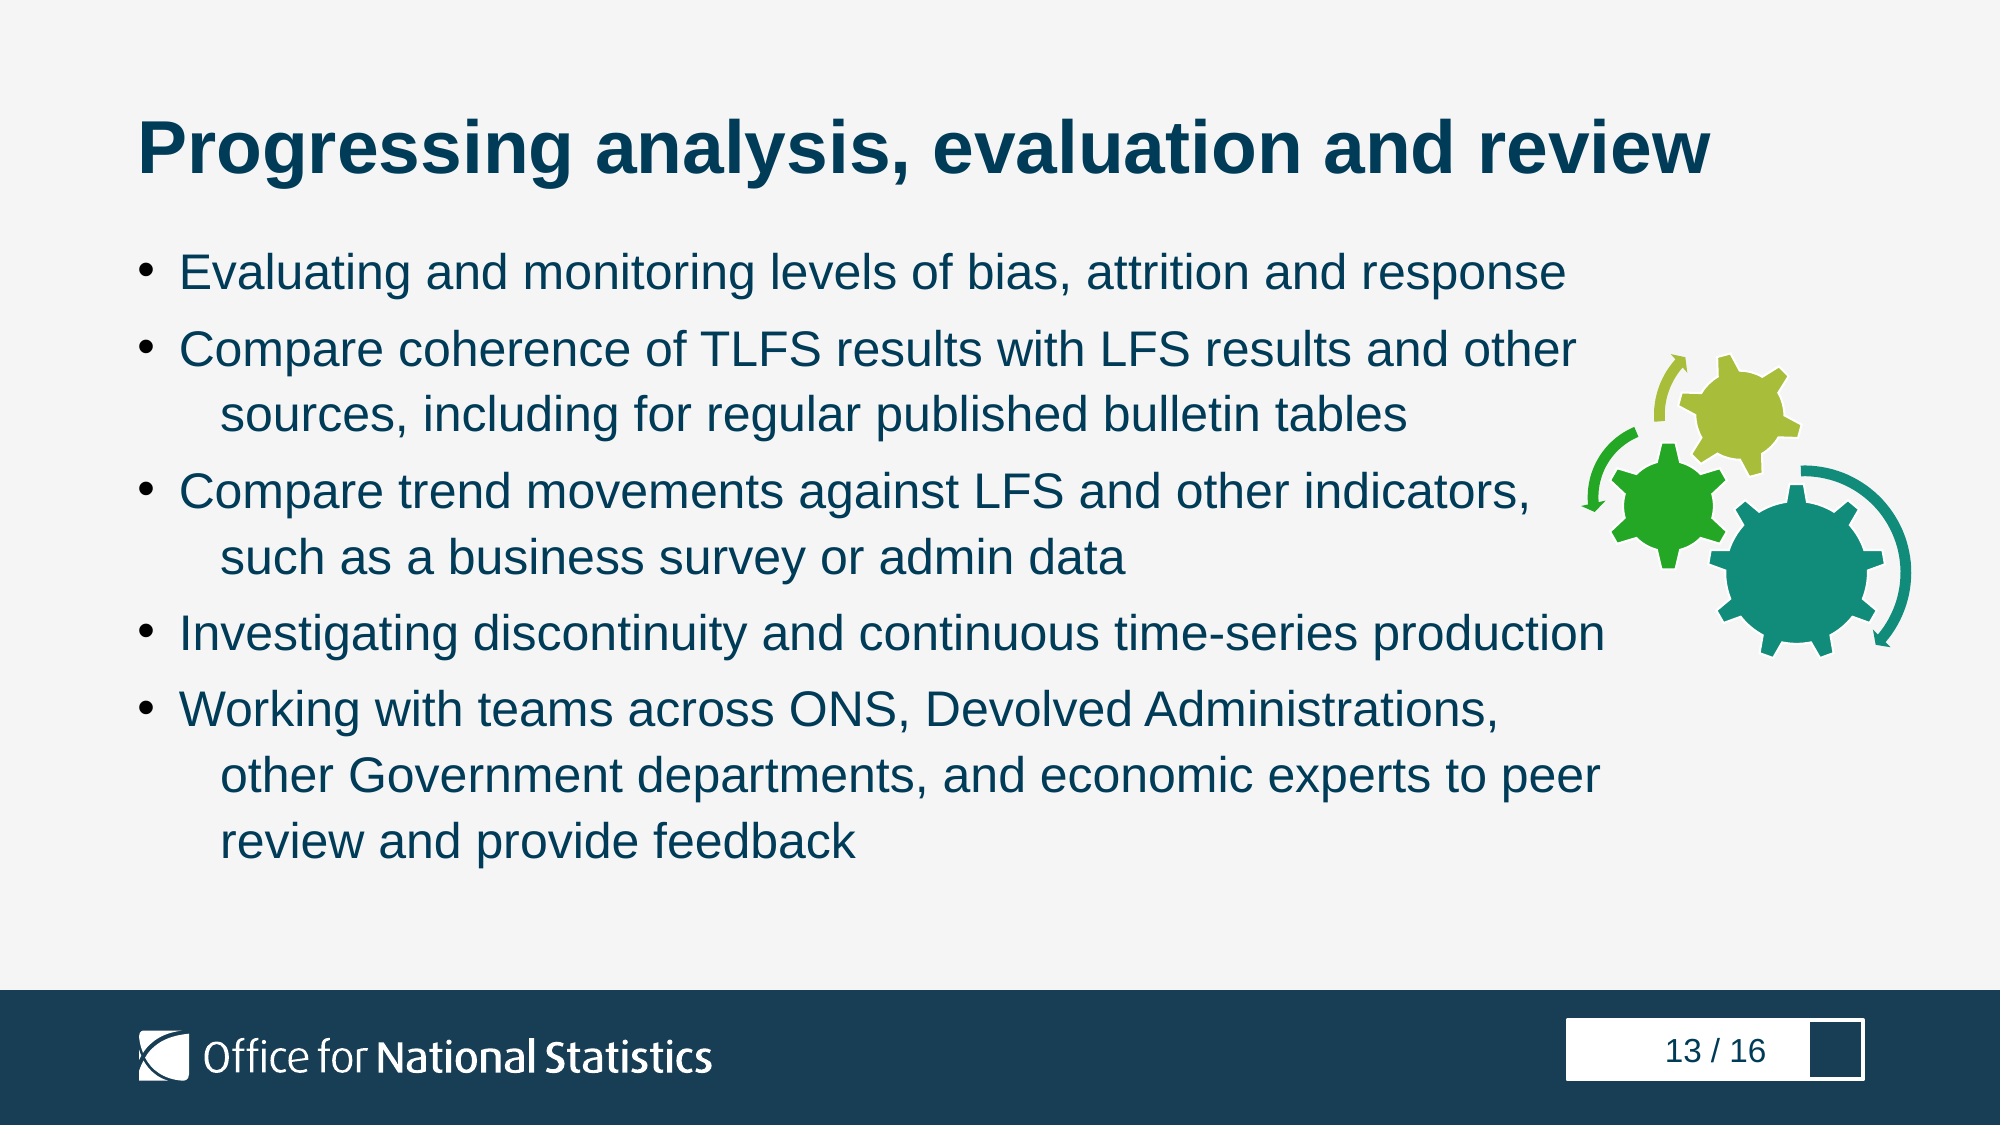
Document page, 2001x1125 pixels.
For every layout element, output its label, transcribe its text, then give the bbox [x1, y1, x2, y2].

text_box [1800, 465, 1912, 648]
text_box [1581, 426, 1639, 513]
text_box [1678, 353, 1802, 477]
text_box [1708, 484, 1885, 659]
title Progressing analysis, evaluation and review [137, 105, 1863, 192]
list Evaluating and monitoring levels of bias, attrition and response Compare coherence of TLFS results with LFS results and other sources, including for regular published bulletin tables Compare trend movements against LFS and other indicators, such as a business survey or admin data Investigating discontinuity and continuous time-series production Working with teams across ONS, Devolved Administrations, other Government departments, and economic experts to peer review and provide feedback [137, 233, 1621, 871]
text_box [1654, 354, 1688, 422]
text_box 13 / 16 [1568, 1020, 1863, 1079]
text_box [1610, 442, 1727, 570]
